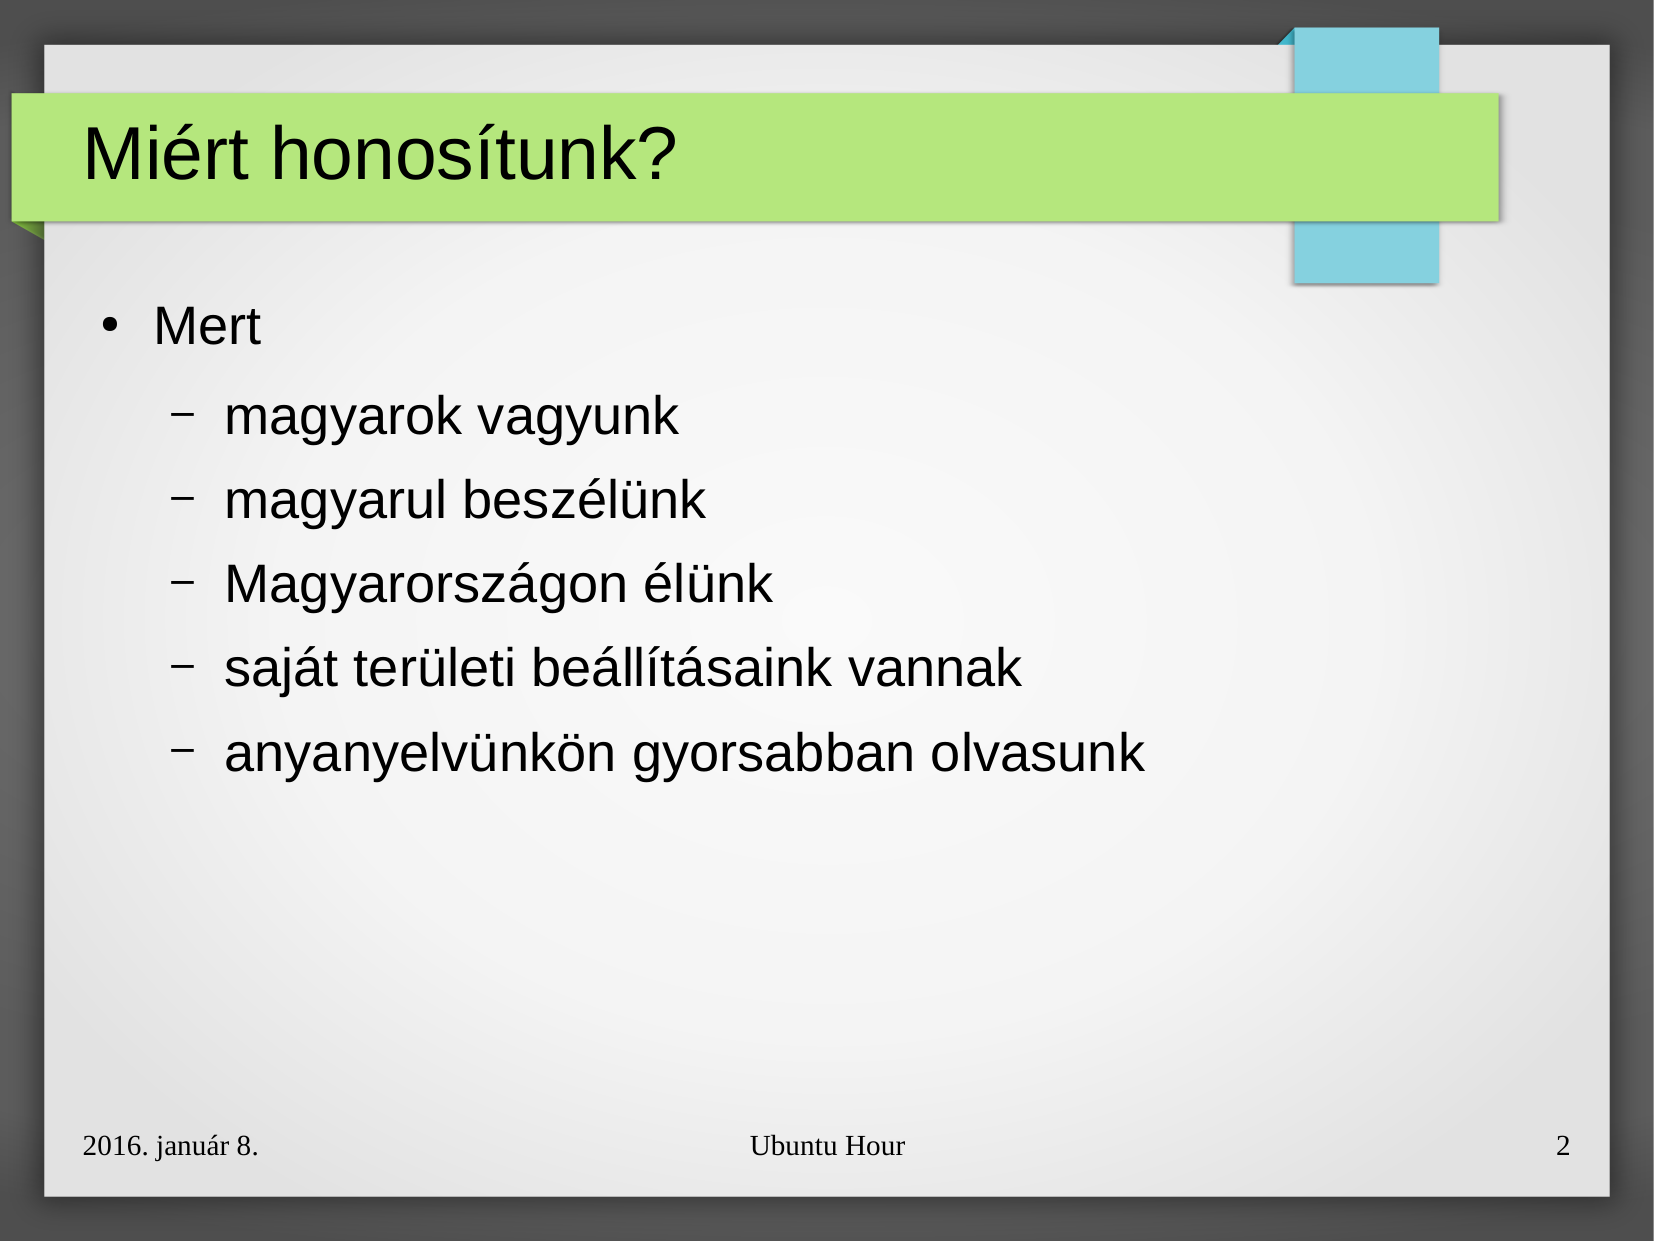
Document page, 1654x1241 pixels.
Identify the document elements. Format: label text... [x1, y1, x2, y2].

picture [0, 0, 1654, 1241]
title Miért honosítunk? [82, 94, 1264, 213]
list Mert magyarok vagyunk magyarul beszélünk Magyarországon élünk saját területi beállításaink vannak anyanyelvünkön gyorsabban olvasunk [82, 295, 1571, 1015]
